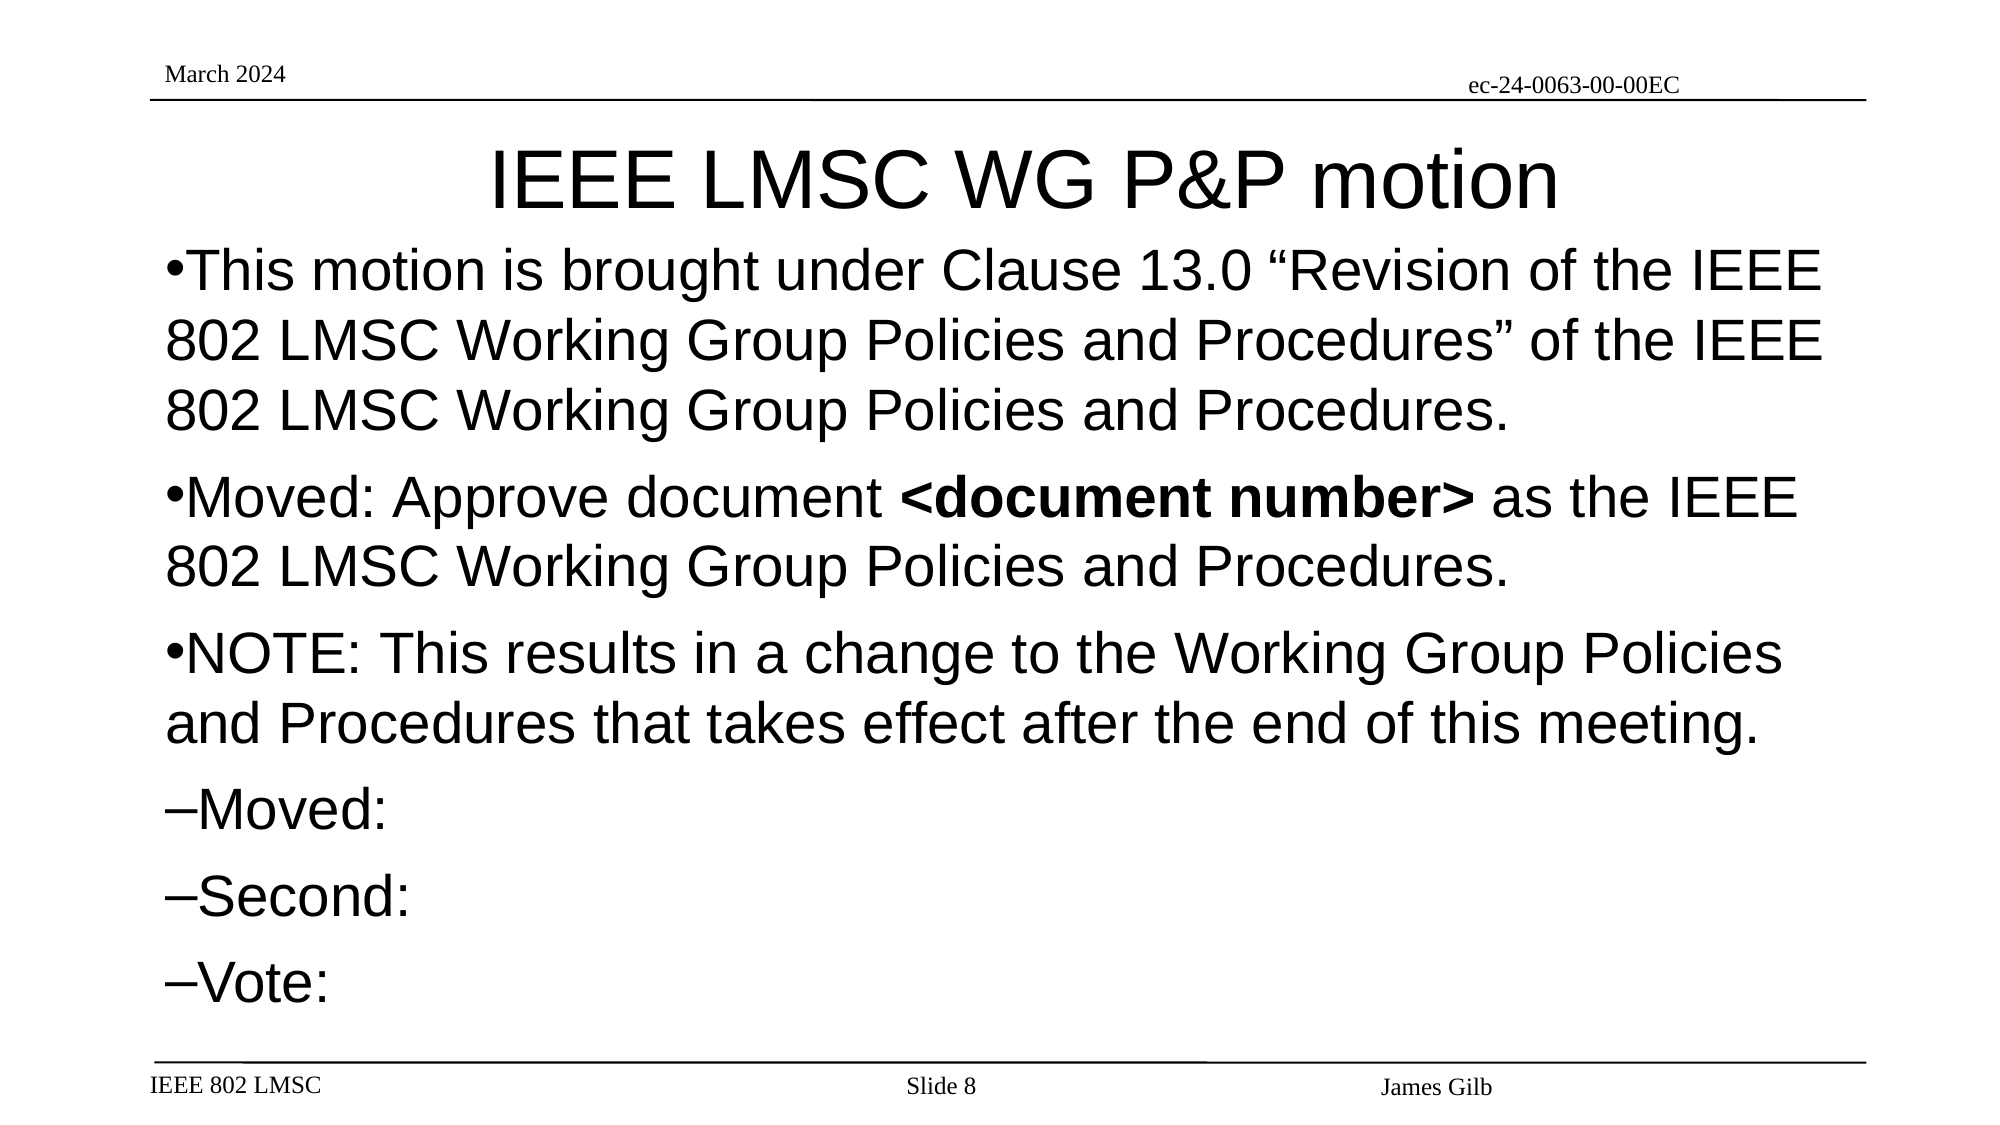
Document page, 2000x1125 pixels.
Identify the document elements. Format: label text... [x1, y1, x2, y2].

text_box Slide [799, 1069, 1083, 1108]
list This motion is brought under Clause 13.0 “Revision of the IEEE 802 LMSC Working Group Policies and Procedures” of the IEEE 802 LMSC Working Group Policies and Procedures. Moved: Approve document <document number> as the IEEE 802 LMSC Working Group Policies and Procedures. NOTE: This results in a change to the Working Group Policies and Procedures that takes effect after the end of this meeting. Moved: Second: Vote: [149, 224, 1900, 1036]
title IEEE LMSC WG P&P motion [149, 112, 1900, 224]
